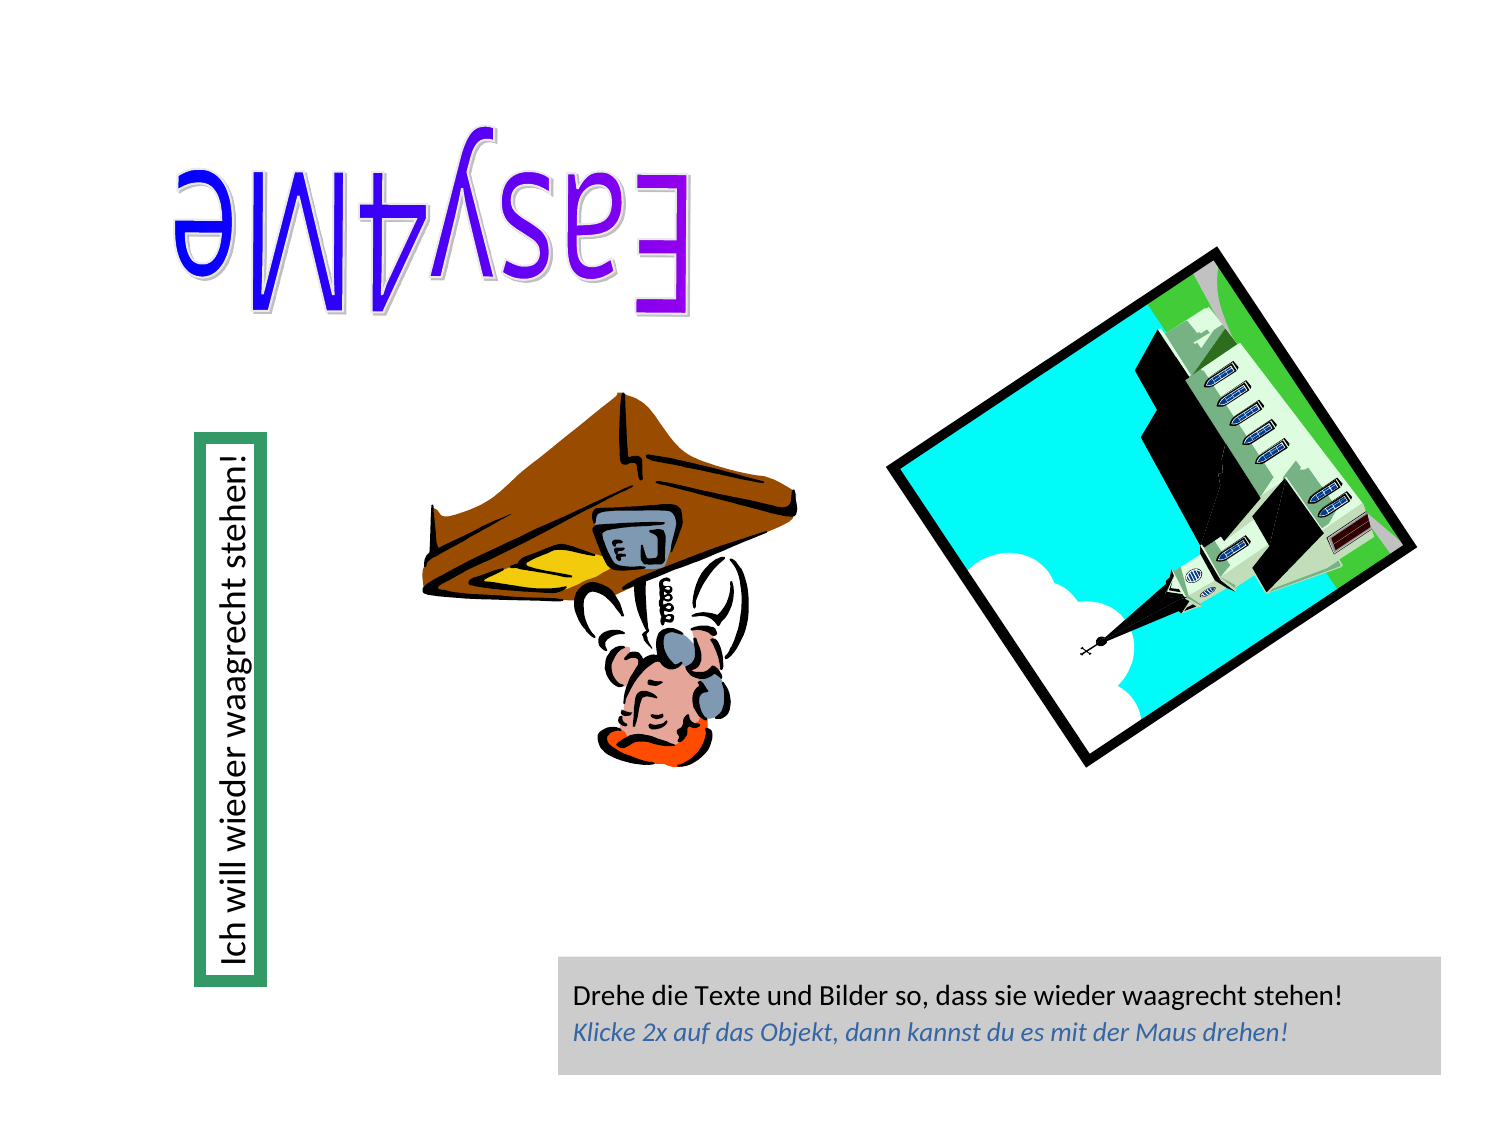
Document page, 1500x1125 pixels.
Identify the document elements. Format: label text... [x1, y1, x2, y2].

text_box Drehe die Texte und Bilder so, dass sie wieder waagrecht stehen! Klicke 2x auf das Objekt, dann kannst du es mit der Maus drehen! [558, 956, 1441, 1075]
text_box Easy4Me [174, 168, 233, 278]
text_box [885, 246, 1418, 768]
text_box Easy4Me [566, 171, 623, 281]
text_box Easy4Me [358, 171, 428, 313]
text_box [422, 392, 798, 768]
text_box Ich will wieder waagrecht stehen! [200, 438, 261, 982]
text_box Easy4Me [251, 171, 345, 312]
text_box Easy4Me [500, 170, 551, 280]
text_box Easy4Me [429, 125, 495, 278]
text_box Easy4Me [635, 173, 688, 314]
